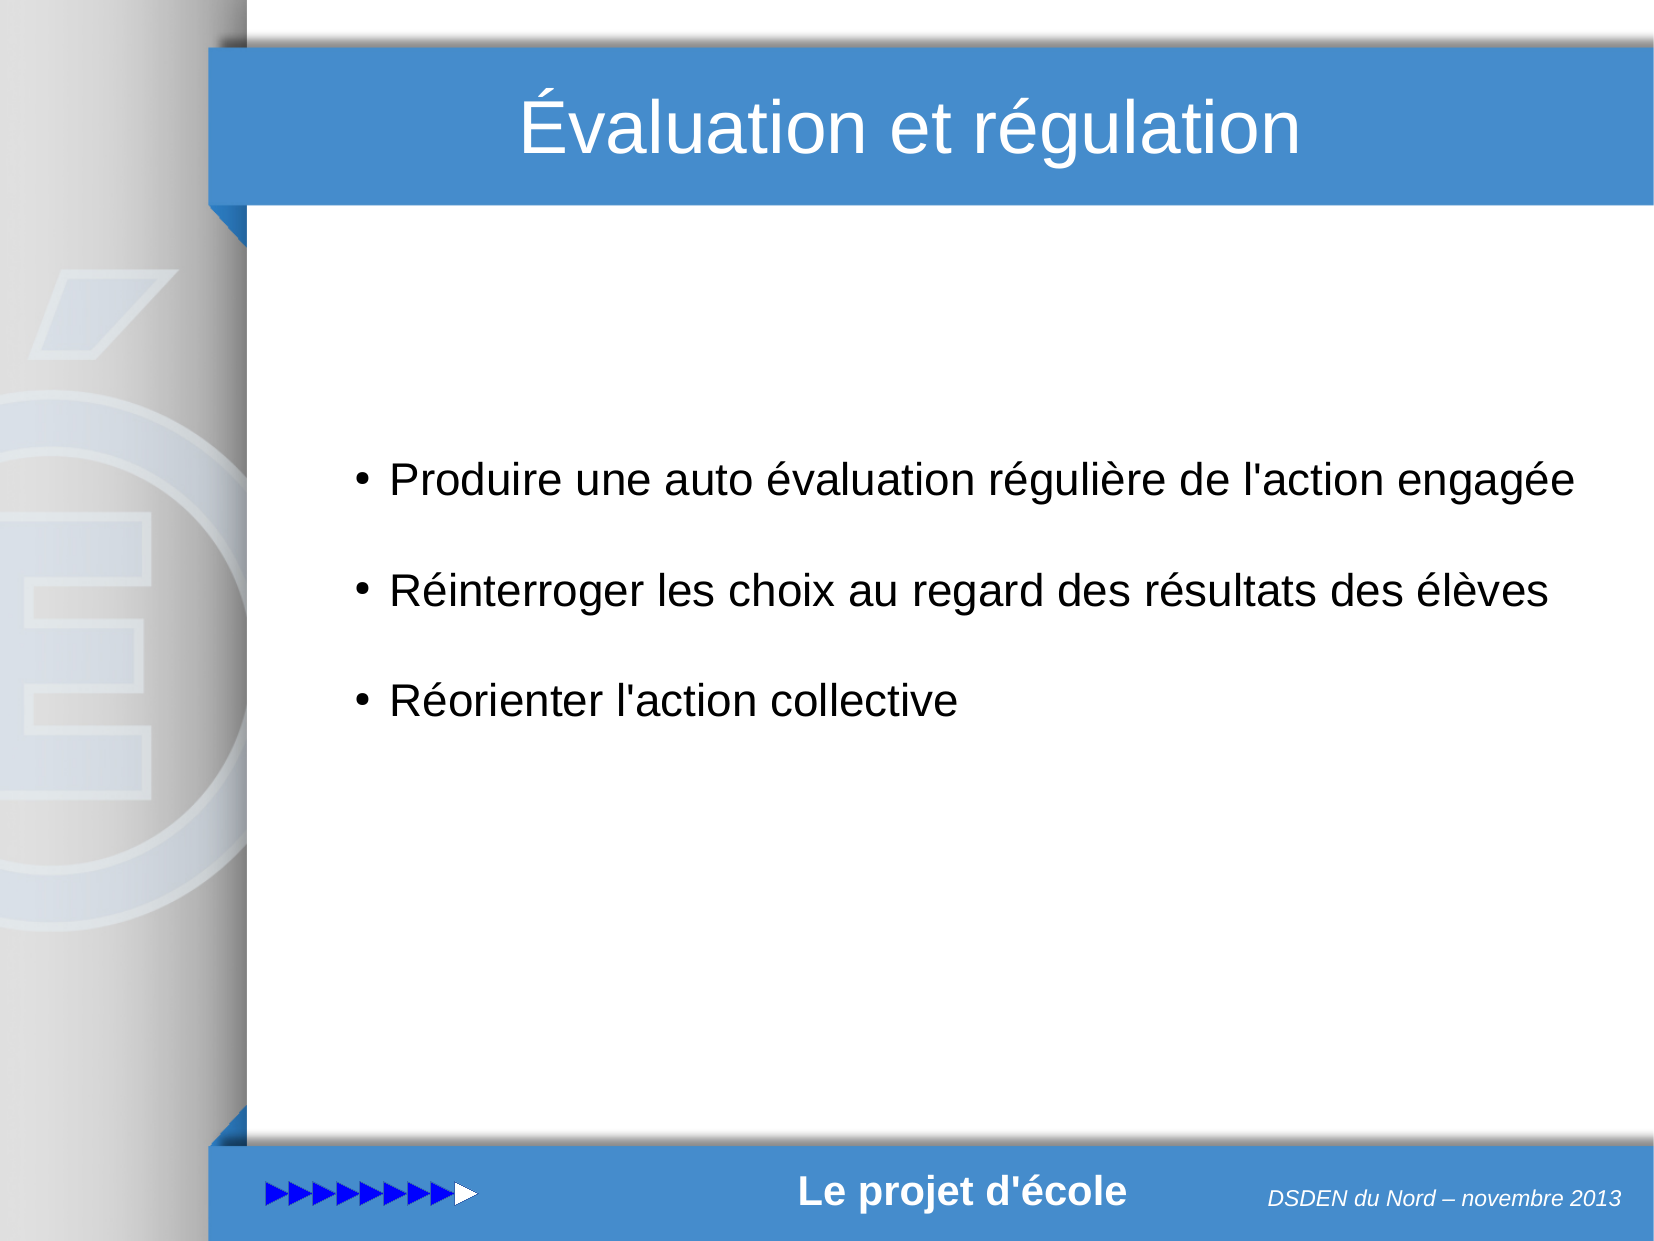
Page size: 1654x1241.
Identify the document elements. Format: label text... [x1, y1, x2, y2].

text_box Le projet d'école [783, 1160, 1143, 1222]
text_box Évaluation et régulation [503, 78, 1384, 178]
text_box [265, 1181, 479, 1206]
picture [0, 0, 1654, 1241]
text_box DSDEN du Nord – novembre 2013 [1151, 1178, 1637, 1220]
text_box Produire une auto évaluation régulière de l'action engagée Réinterroger les choix au regard des résultats des élèves Réorienter l'action collective [339, 446, 1600, 734]
